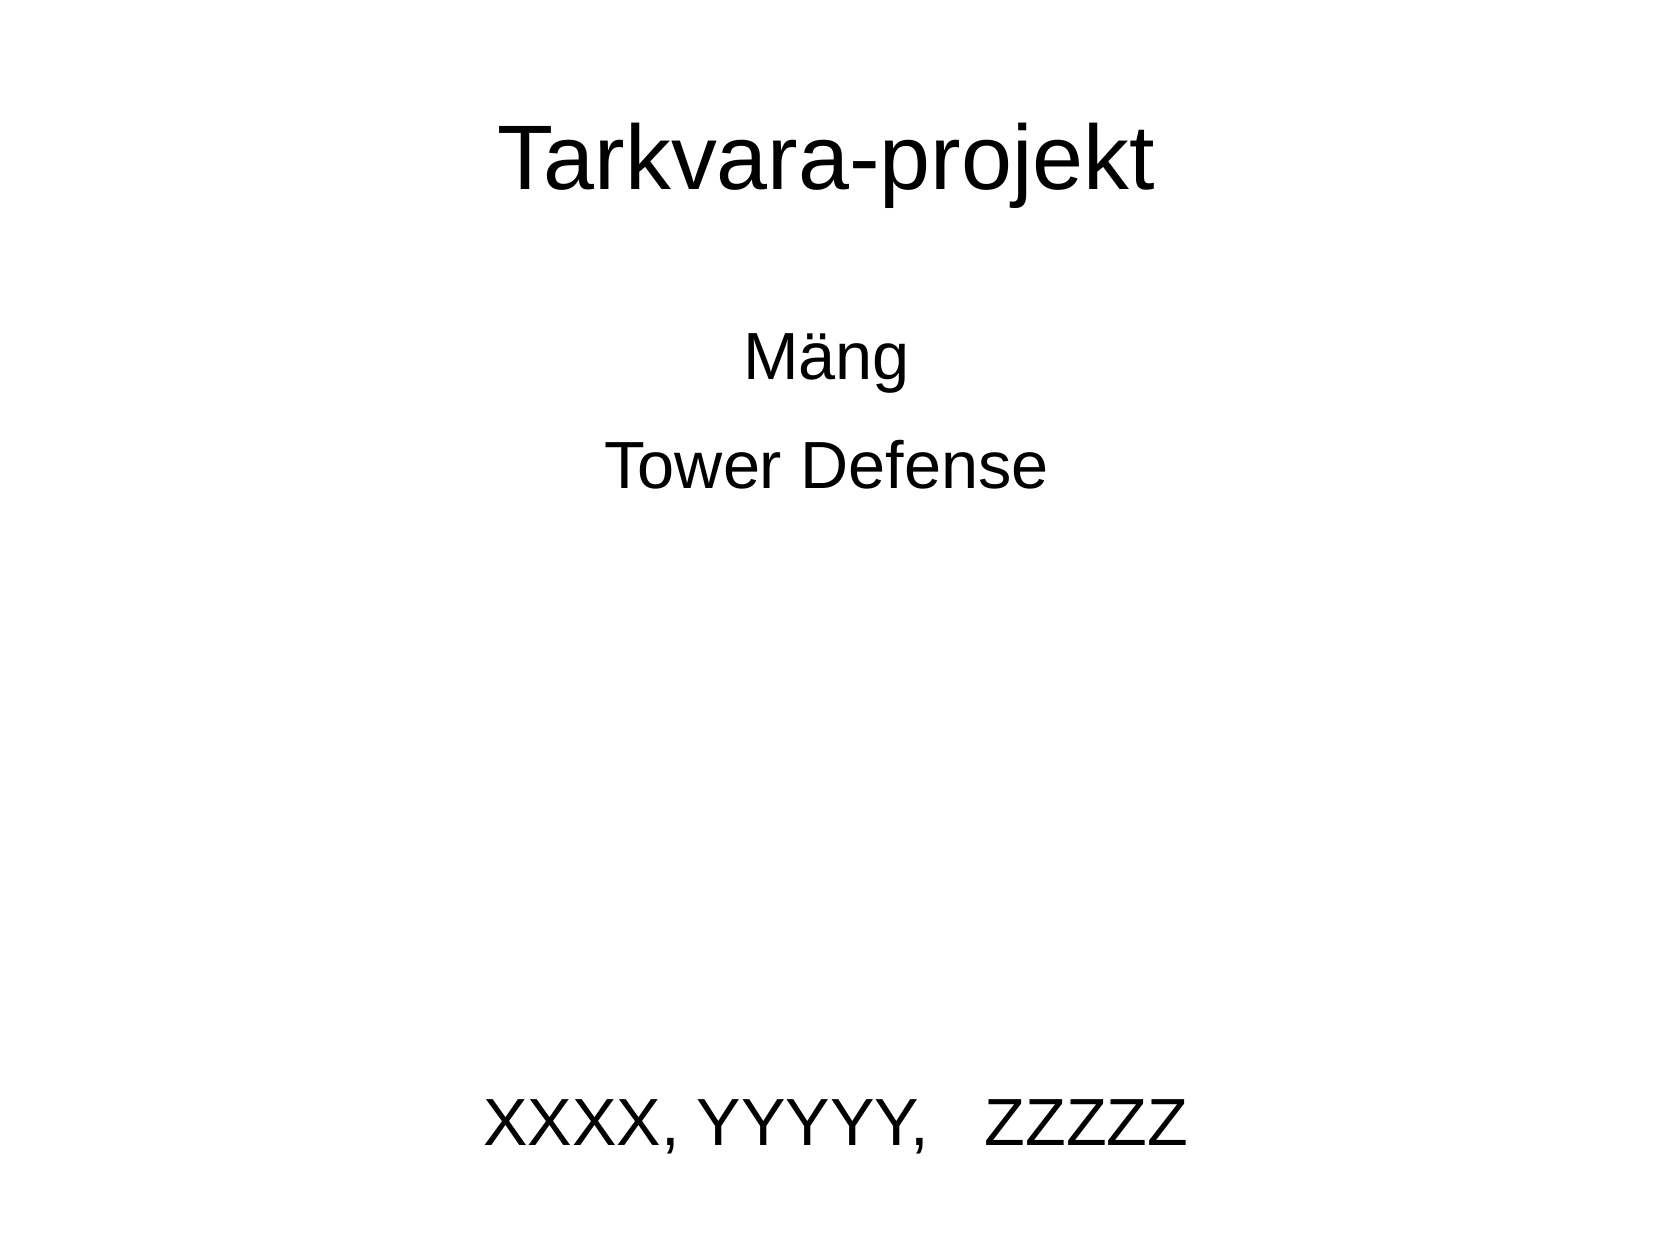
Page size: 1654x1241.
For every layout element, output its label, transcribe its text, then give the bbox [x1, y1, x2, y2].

title Tarkvara-projekt [82, 49, 1571, 257]
subtitle Mäng Tower Defense XXXX, YYYYY, ZZZZZ [82, 290, 1571, 1182]
